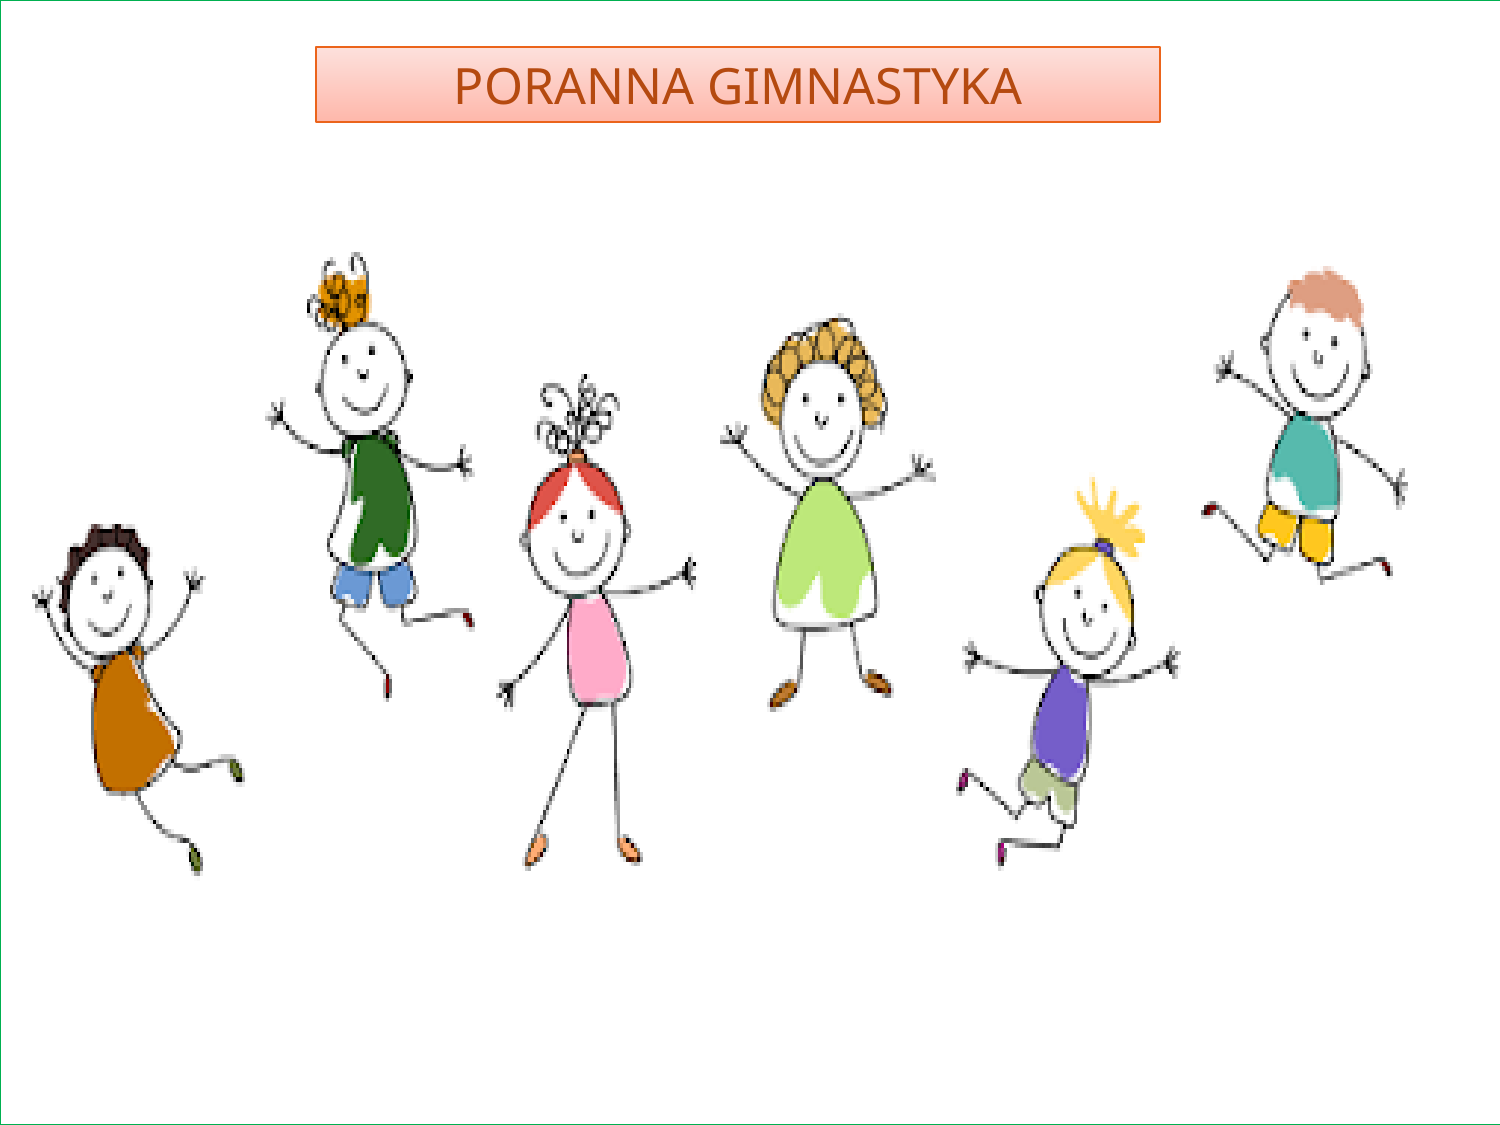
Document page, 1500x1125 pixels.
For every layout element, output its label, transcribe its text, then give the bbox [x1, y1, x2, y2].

picture [0, 0, 1500, 1125]
text_box PORANNA GIMNASTYKA [316, 46, 1161, 122]
